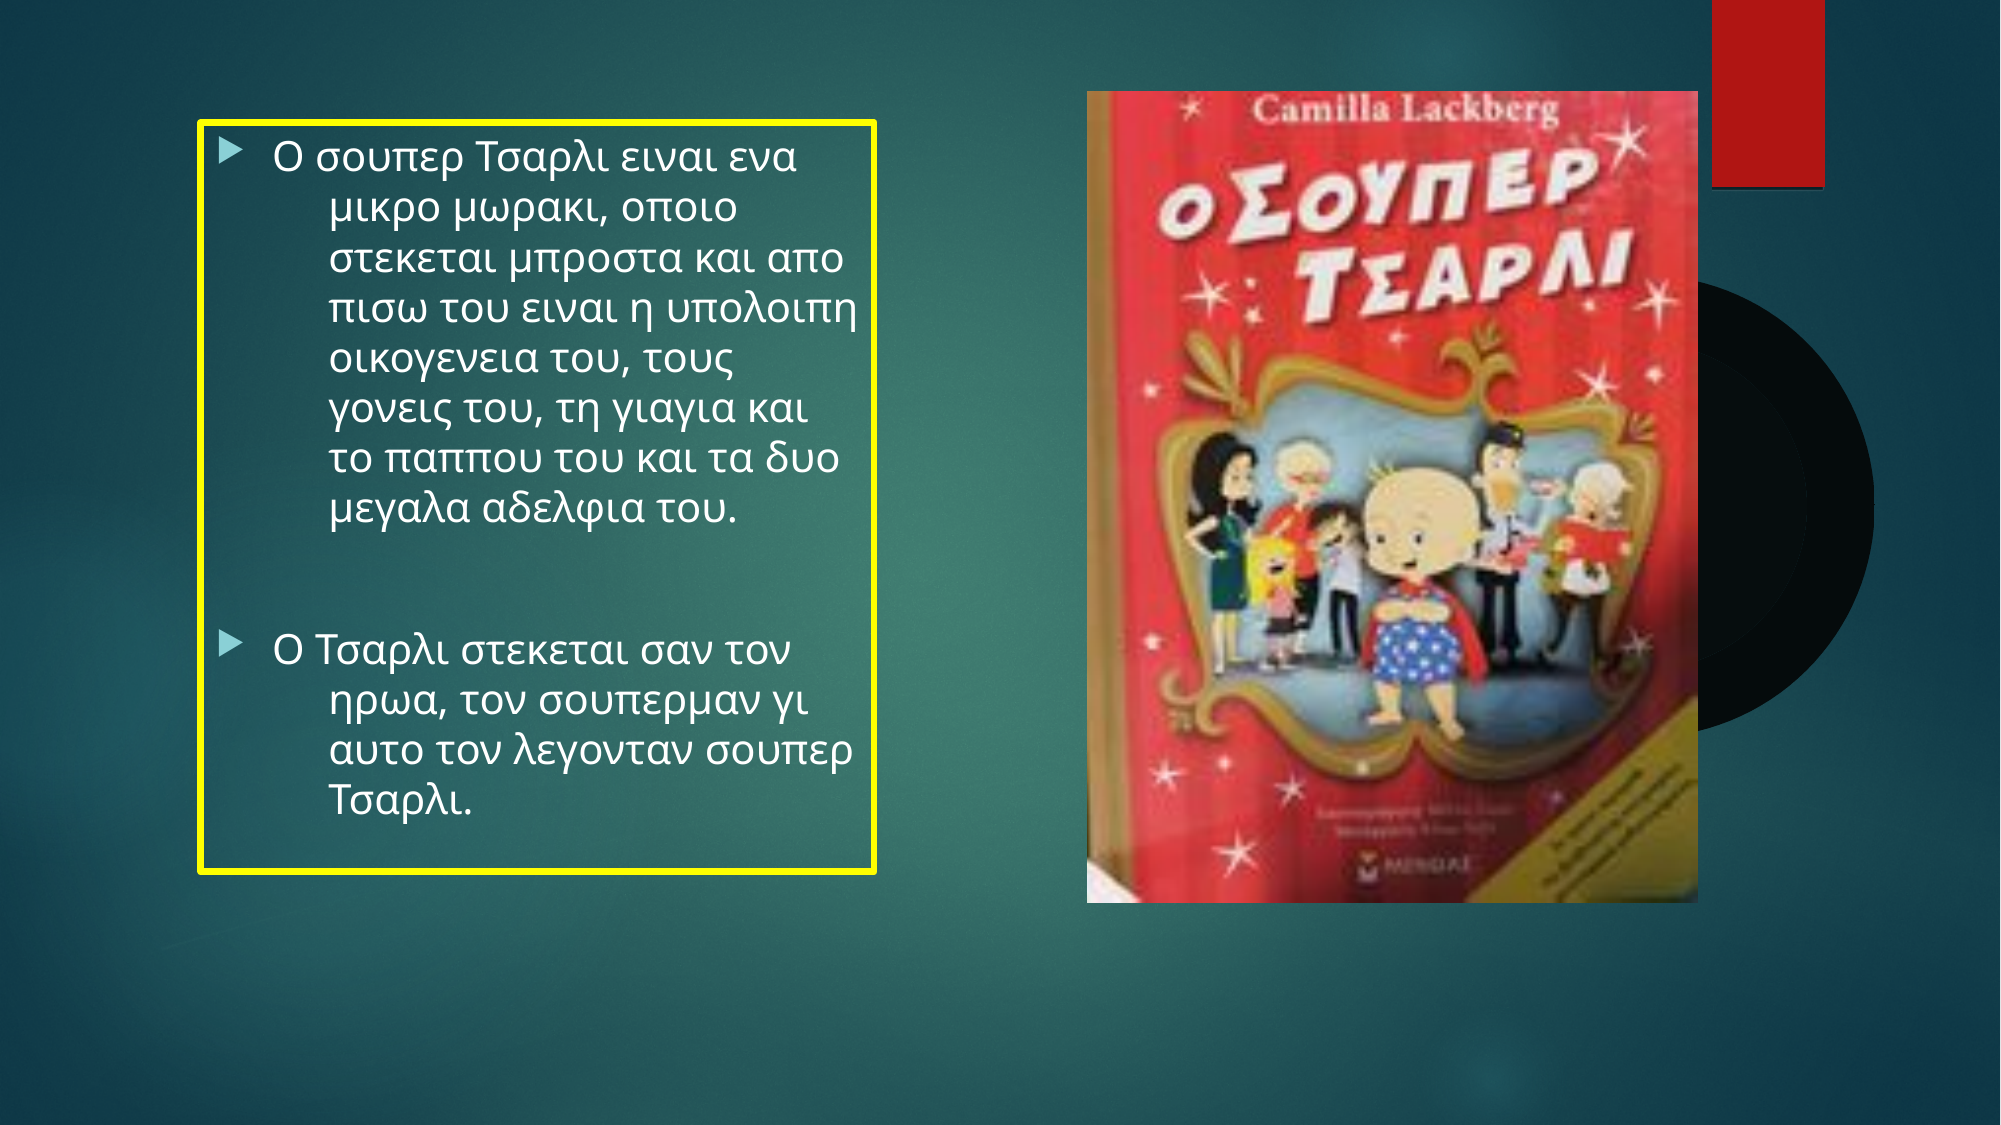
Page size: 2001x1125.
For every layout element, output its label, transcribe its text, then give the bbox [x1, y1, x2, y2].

list Ο σουπερ Τσαρλι ειναι ενα μικρο μωρακι, οποιο στεκεται μπροστα και απο πισω του ειναι η υπολοιπη οικογενεια του, τους γονεις του, τη γιαγια και το παππου του και τα δυο μεγαλα αδελφια του. Ο Τσαρλι στεκεται σαν τον ηρωα, τον σουπερμαν γι αυτο τον λεγονταν σουπερ Τσαρλι. [200, 122, 875, 872]
picture [1087, 91, 1698, 904]
